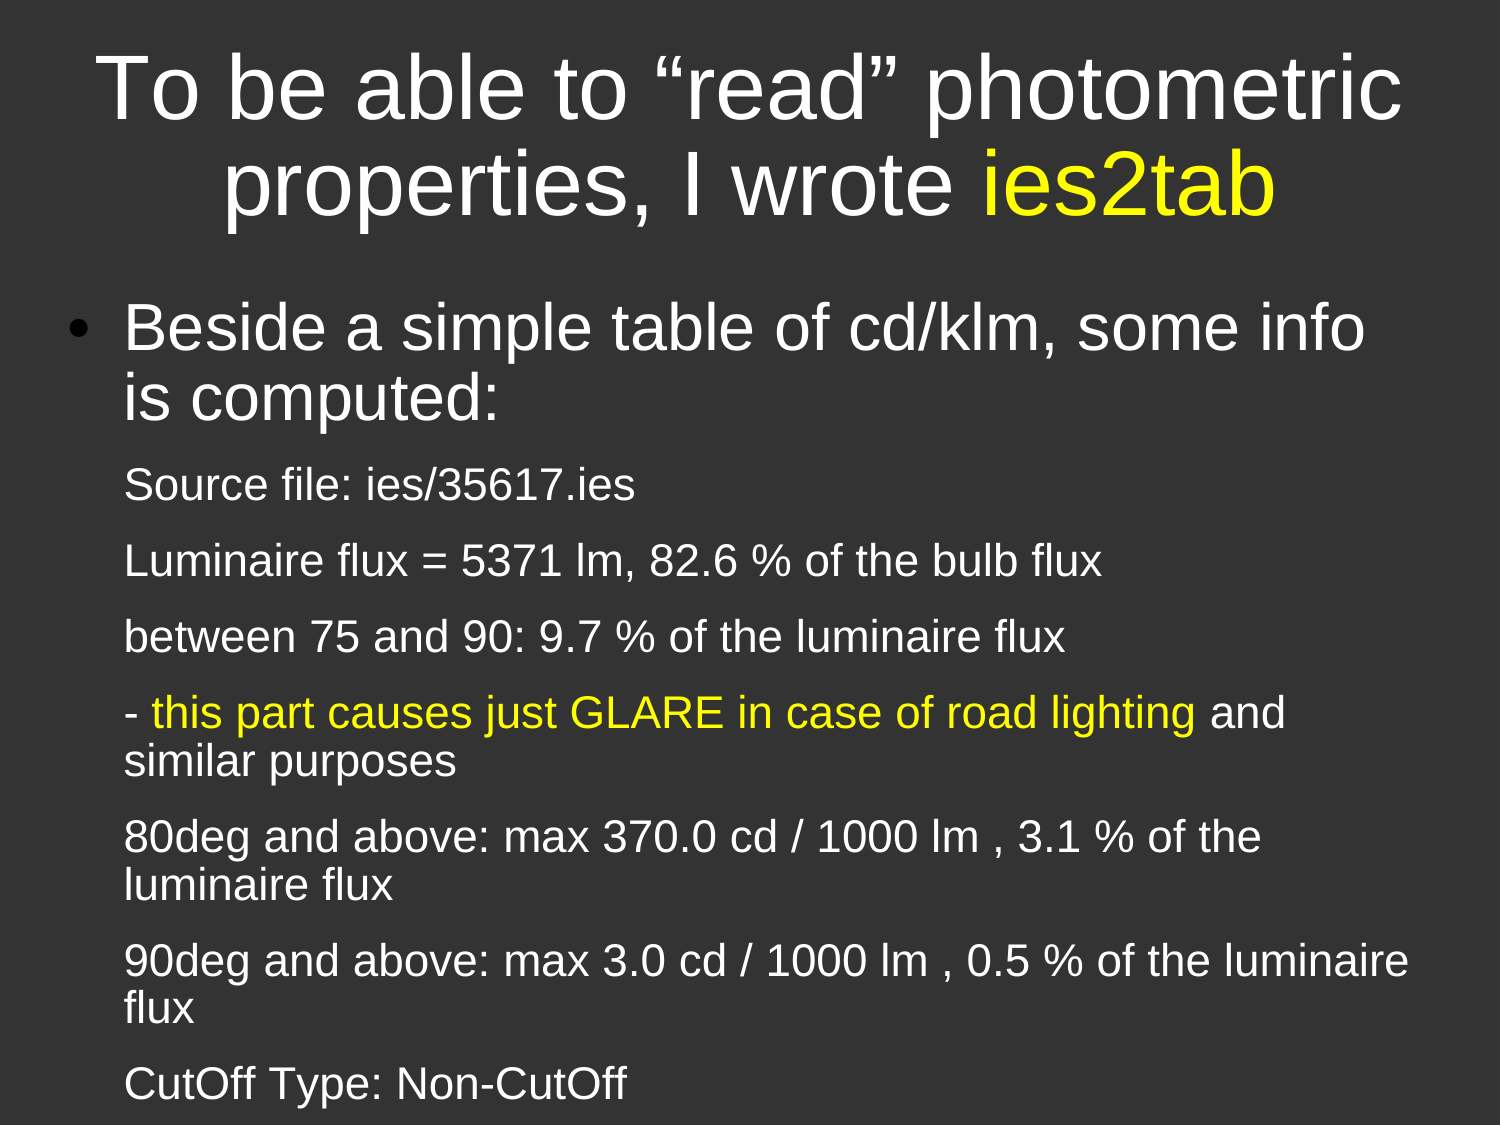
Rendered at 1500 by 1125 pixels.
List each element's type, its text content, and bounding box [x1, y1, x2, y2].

list Beside a simple table of cd/klm, some info is computed: Source file: ies/35617.ies Luminaire flux = 5371 lm, 82.6 % of the bulb flux between 75 and 90: 9.7 % of the luminaire flux - this part causes just GLARE in case of road lighting and similar purposes 80deg and above: max 370.0 cd / 1000 lm , 3.1 % of the luminaire flux 90deg and above: max 3.0 cd / 1000 lm , 0.5 % of the luminaire flux CutOff Type: Non-CutOff [67, 295, 1418, 1125]
title To be able to “read” photometric properties, I wrote ies2tab [75, 21, 1425, 257]
